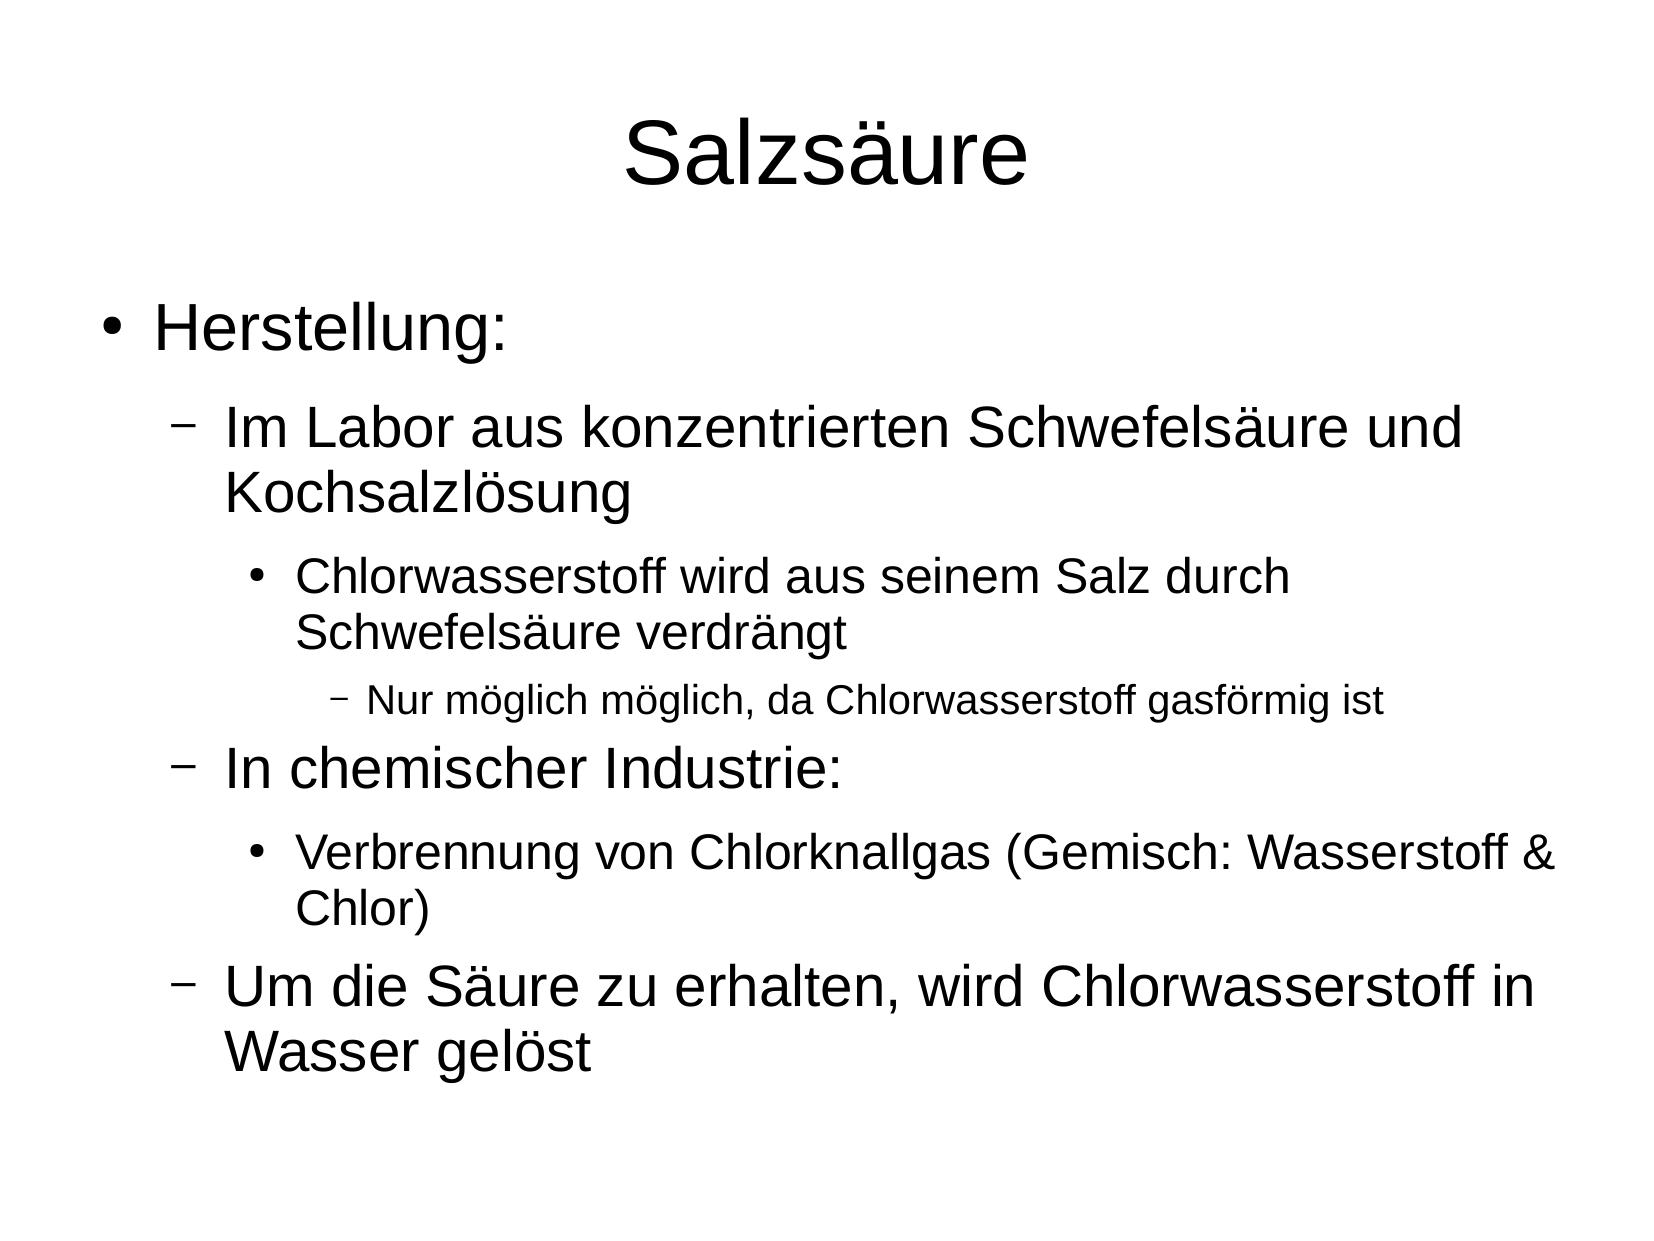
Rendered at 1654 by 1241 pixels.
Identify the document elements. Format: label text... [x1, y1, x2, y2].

title Salzsäure [82, 49, 1571, 257]
list Herstellung: Im Labor aus konzentrierten Schwefelsäure und Kochsalzlösung Chlorwasserstoff wird aus seinem Salz durch Schwefelsäure verdrängt Nur möglich möglich, da Chlorwasserstoff gasförmig ist In chemischer Industrie: Verbrennung von Chlorknallgas (Gemisch: Wasserstoff & Chlor) Um die Säure zu erhalten, wird Chlorwasserstoff in Wasser gelöst [82, 290, 1571, 1109]
